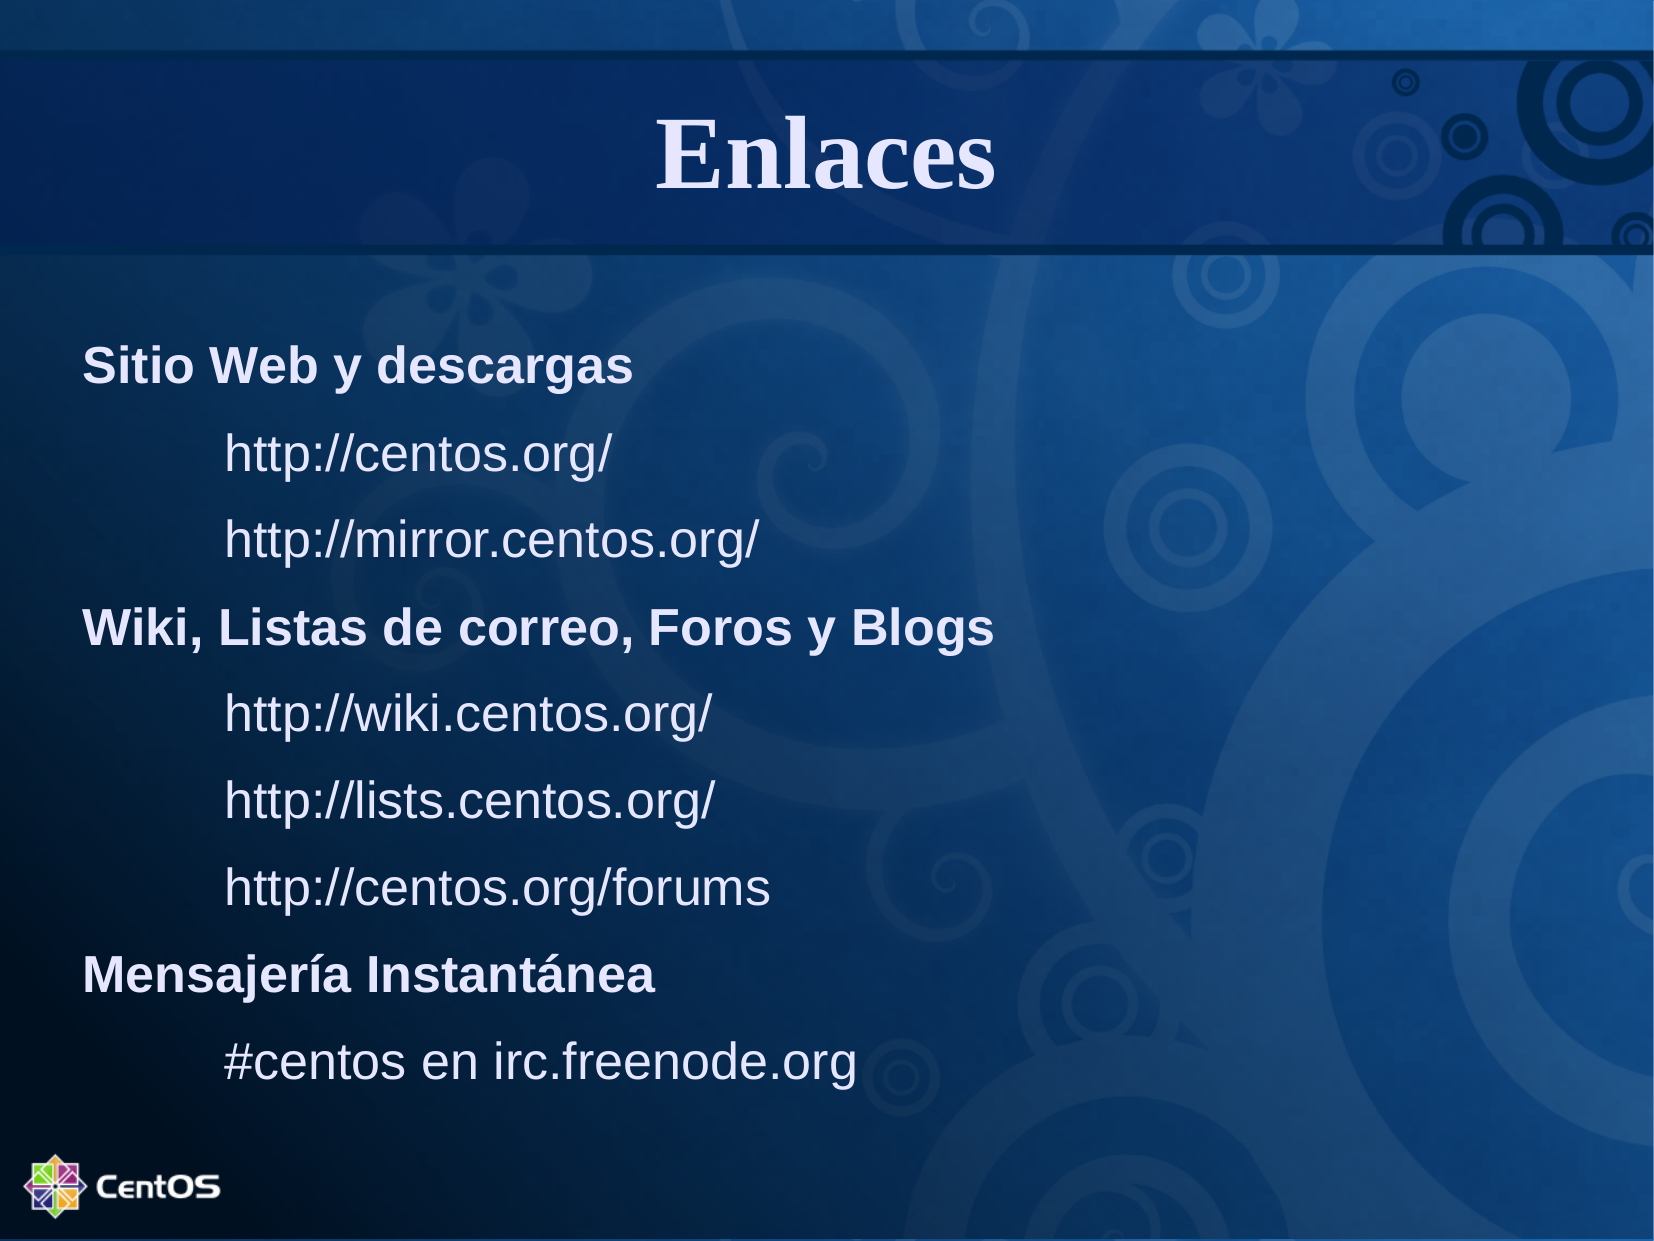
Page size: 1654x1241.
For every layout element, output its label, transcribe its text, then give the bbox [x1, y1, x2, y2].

subtitle Sitio Web y descargas http://centos.org/ http://mirror.centos.org/ Wiki, Listas de correo, Foros y Blogs http://wiki.centos.org/ http://lists.centos.org/ http://centos.org/forums Mensajería Instantánea #centos en irc.freenode.org [82, 297, 1571, 1102]
picture [0, 0, 1654, 1241]
title Enlaces [82, 56, 1571, 250]
